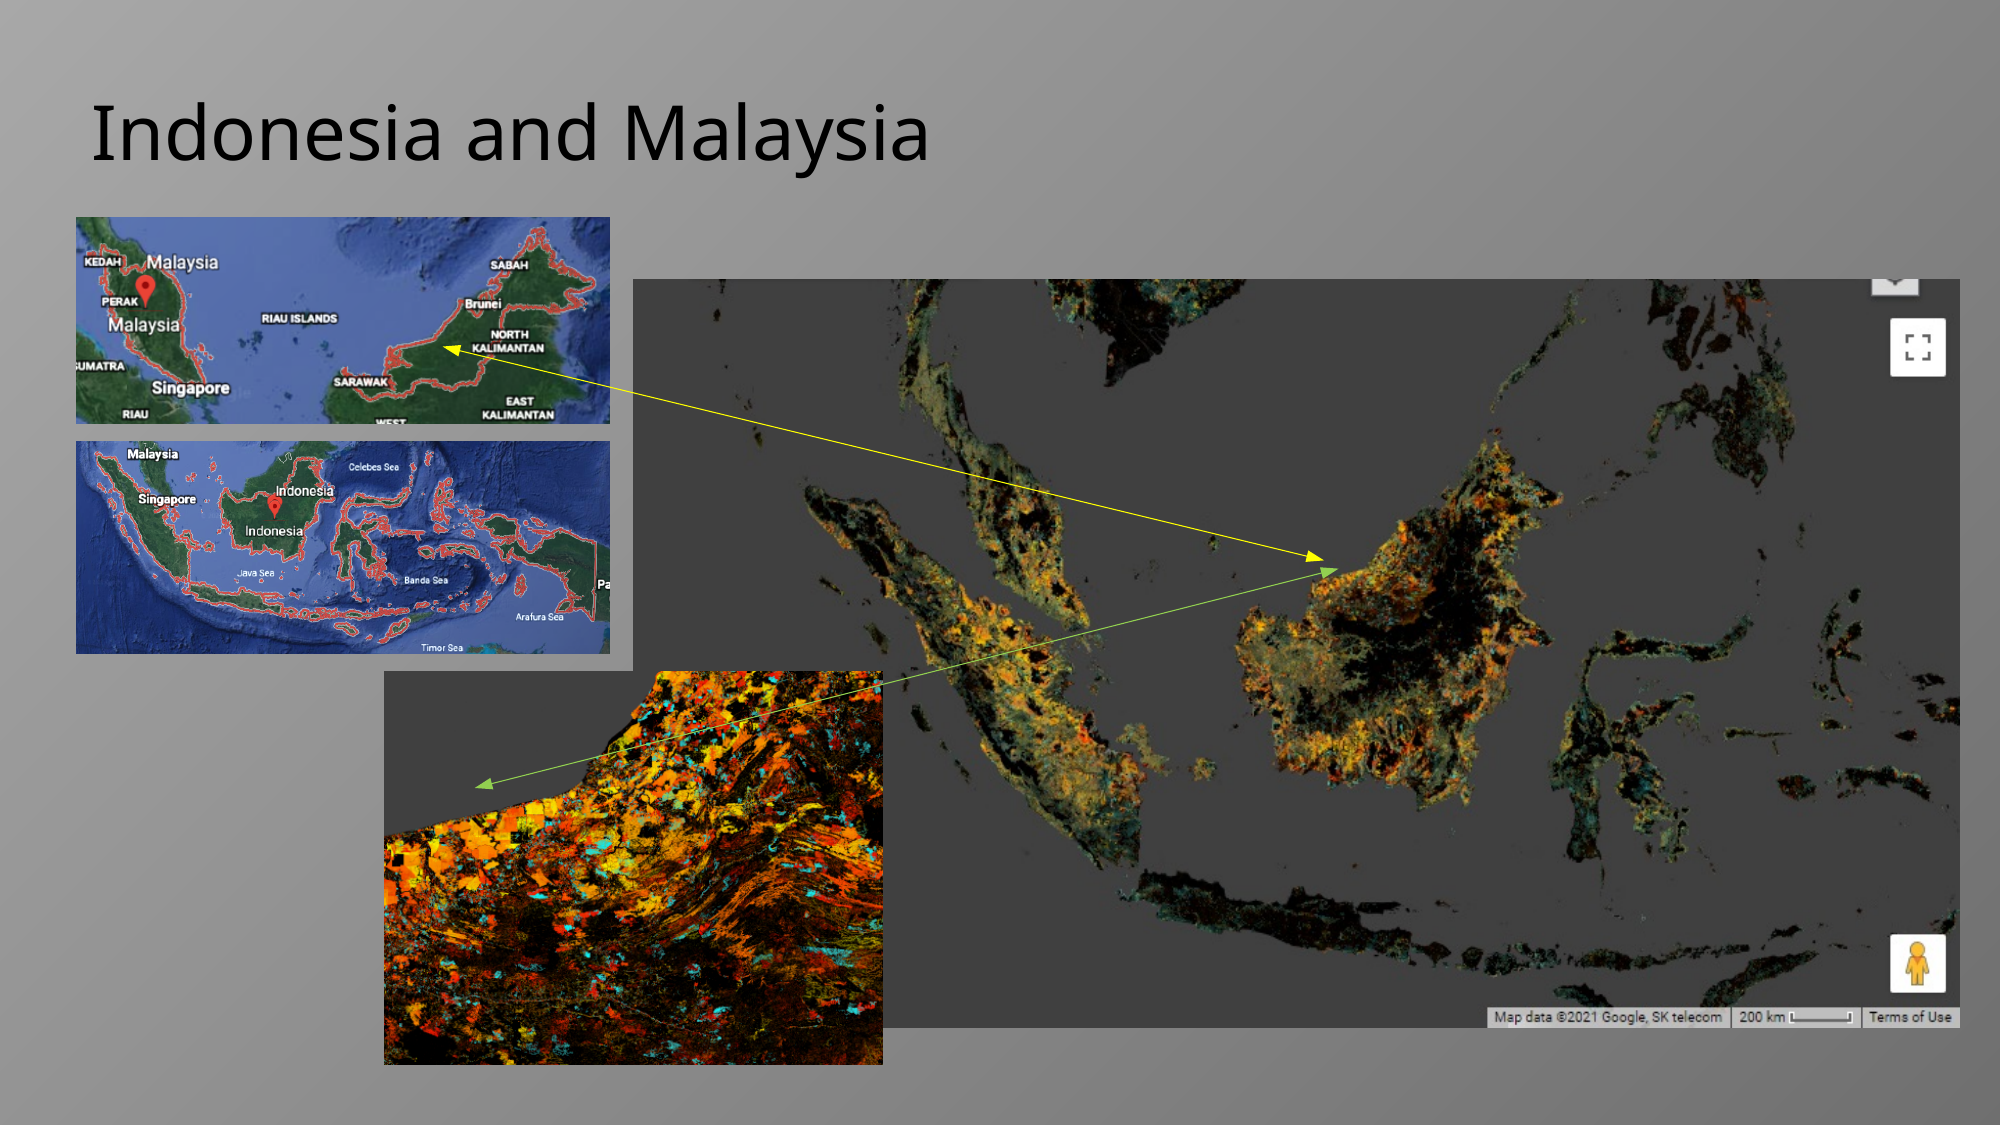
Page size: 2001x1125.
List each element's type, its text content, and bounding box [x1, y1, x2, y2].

picture [76, 441, 610, 654]
picture [76, 217, 610, 424]
picture [384, 279, 1960, 1065]
title Indonesia and Malaysia [76, 60, 978, 212]
